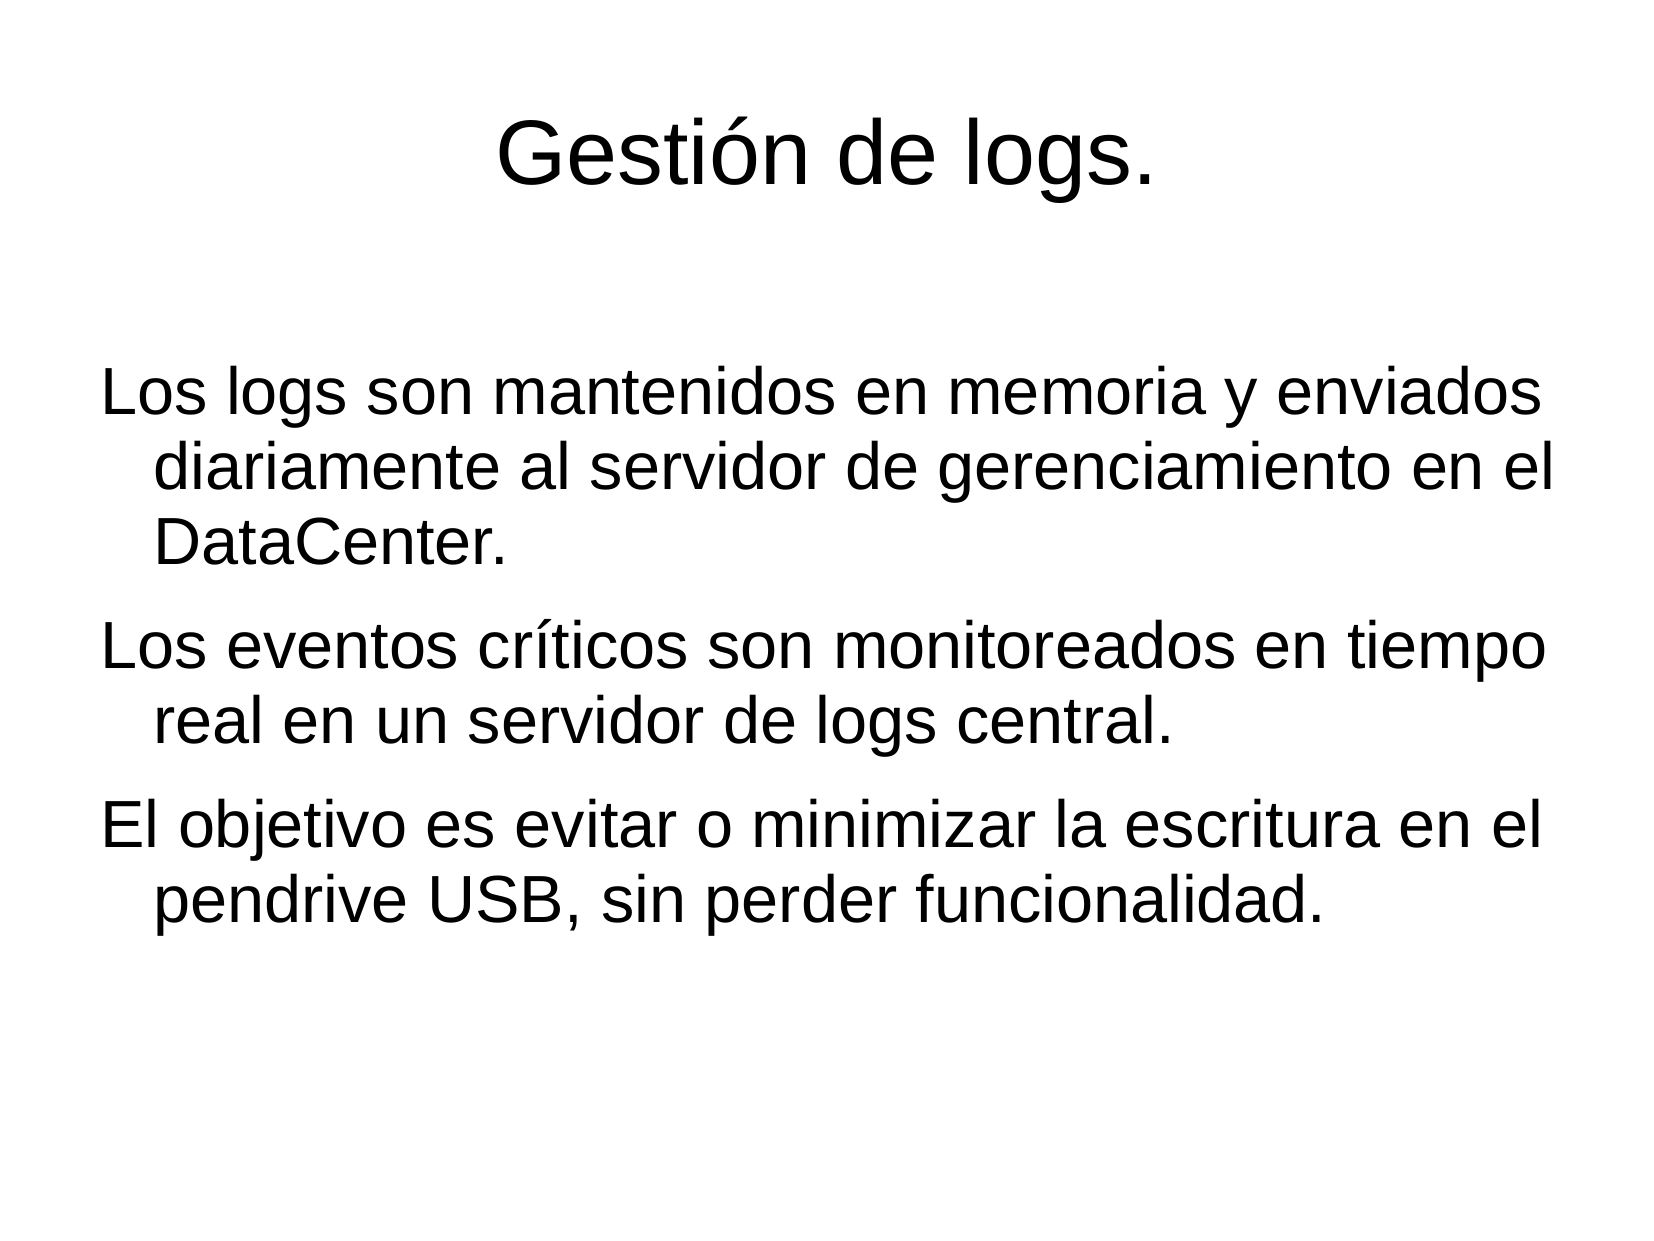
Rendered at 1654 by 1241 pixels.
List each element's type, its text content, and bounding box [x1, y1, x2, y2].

title Gestión de logs. [82, 56, 1571, 250]
list Los logs son mantenidos en memoria y enviados diariamente al servidor de gerenciamiento en el DataCenter. Los eventos críticos son monitoreados en tiempo real en un servidor de logs central. El objetivo es evitar o minimizar la escritura en el pendrive USB, sin perder funcionalidad. [82, 354, 1571, 1094]
